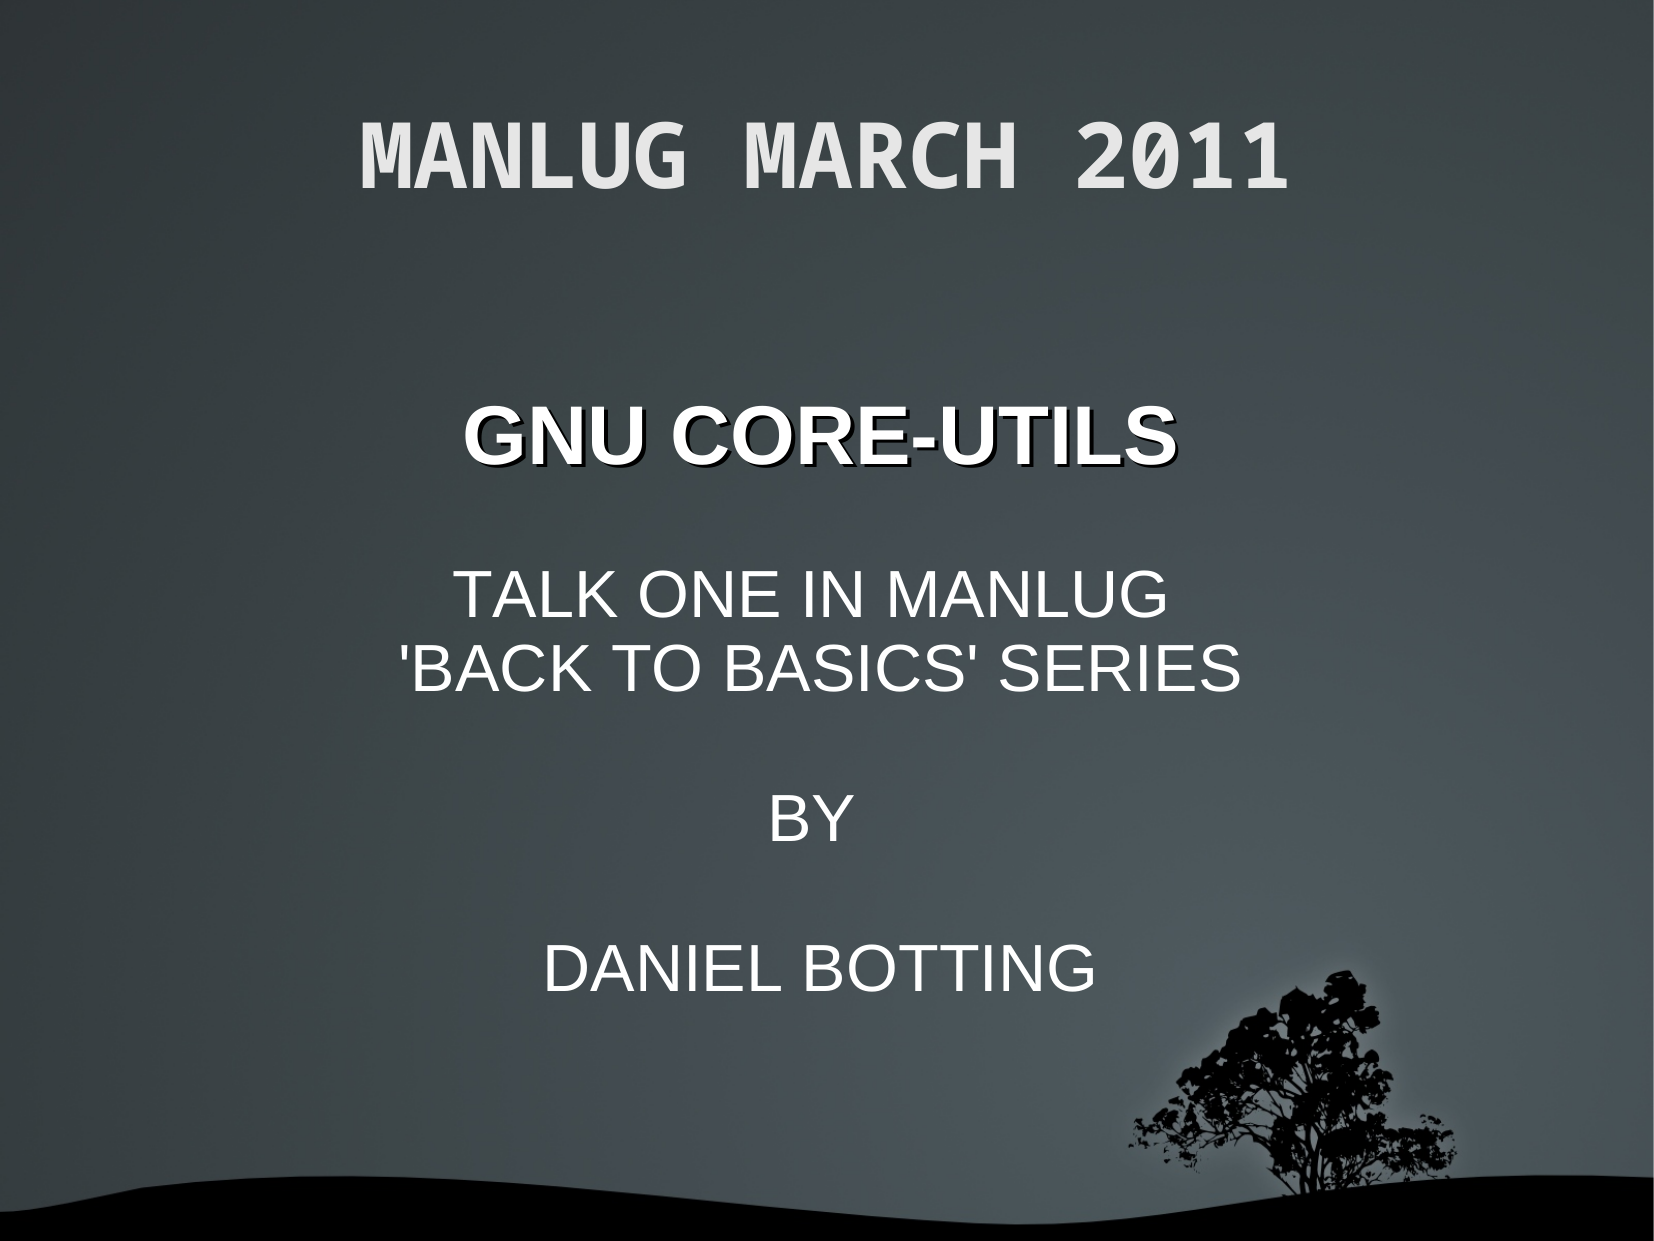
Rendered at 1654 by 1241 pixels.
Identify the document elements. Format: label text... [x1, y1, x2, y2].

subtitle GNU CORE-UTILS TALK ONE IN MANLUG 'BACK TO BASICS' SERIES BY DANIEL BOTTING [76, 295, 1565, 1099]
title MANLUG MARCH 2011 [82, 56, 1571, 250]
picture [0, 0, 1654, 1241]
